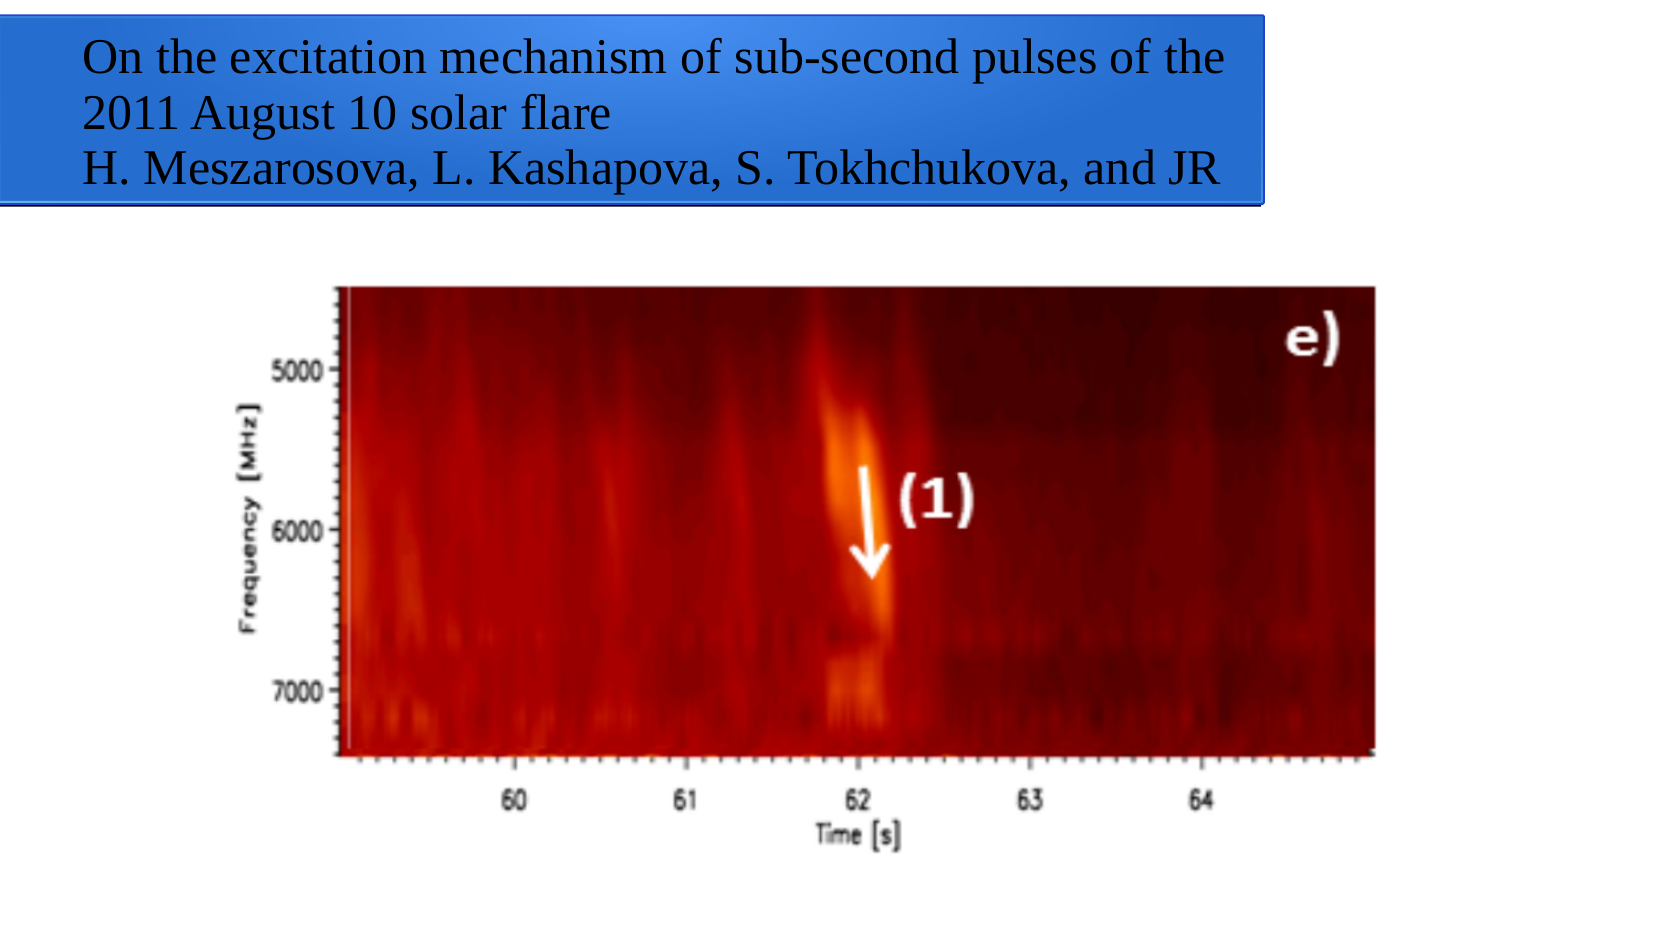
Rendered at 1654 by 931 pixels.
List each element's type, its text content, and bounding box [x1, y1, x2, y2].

title On the excitation mechanism of sub-second pulses of the 2011 August 10 solar flare H. Meszarosova, L. Kashapova, S. Tokhchukova, and JR [82, 28, 1235, 196]
picture [185, 254, 1471, 877]
